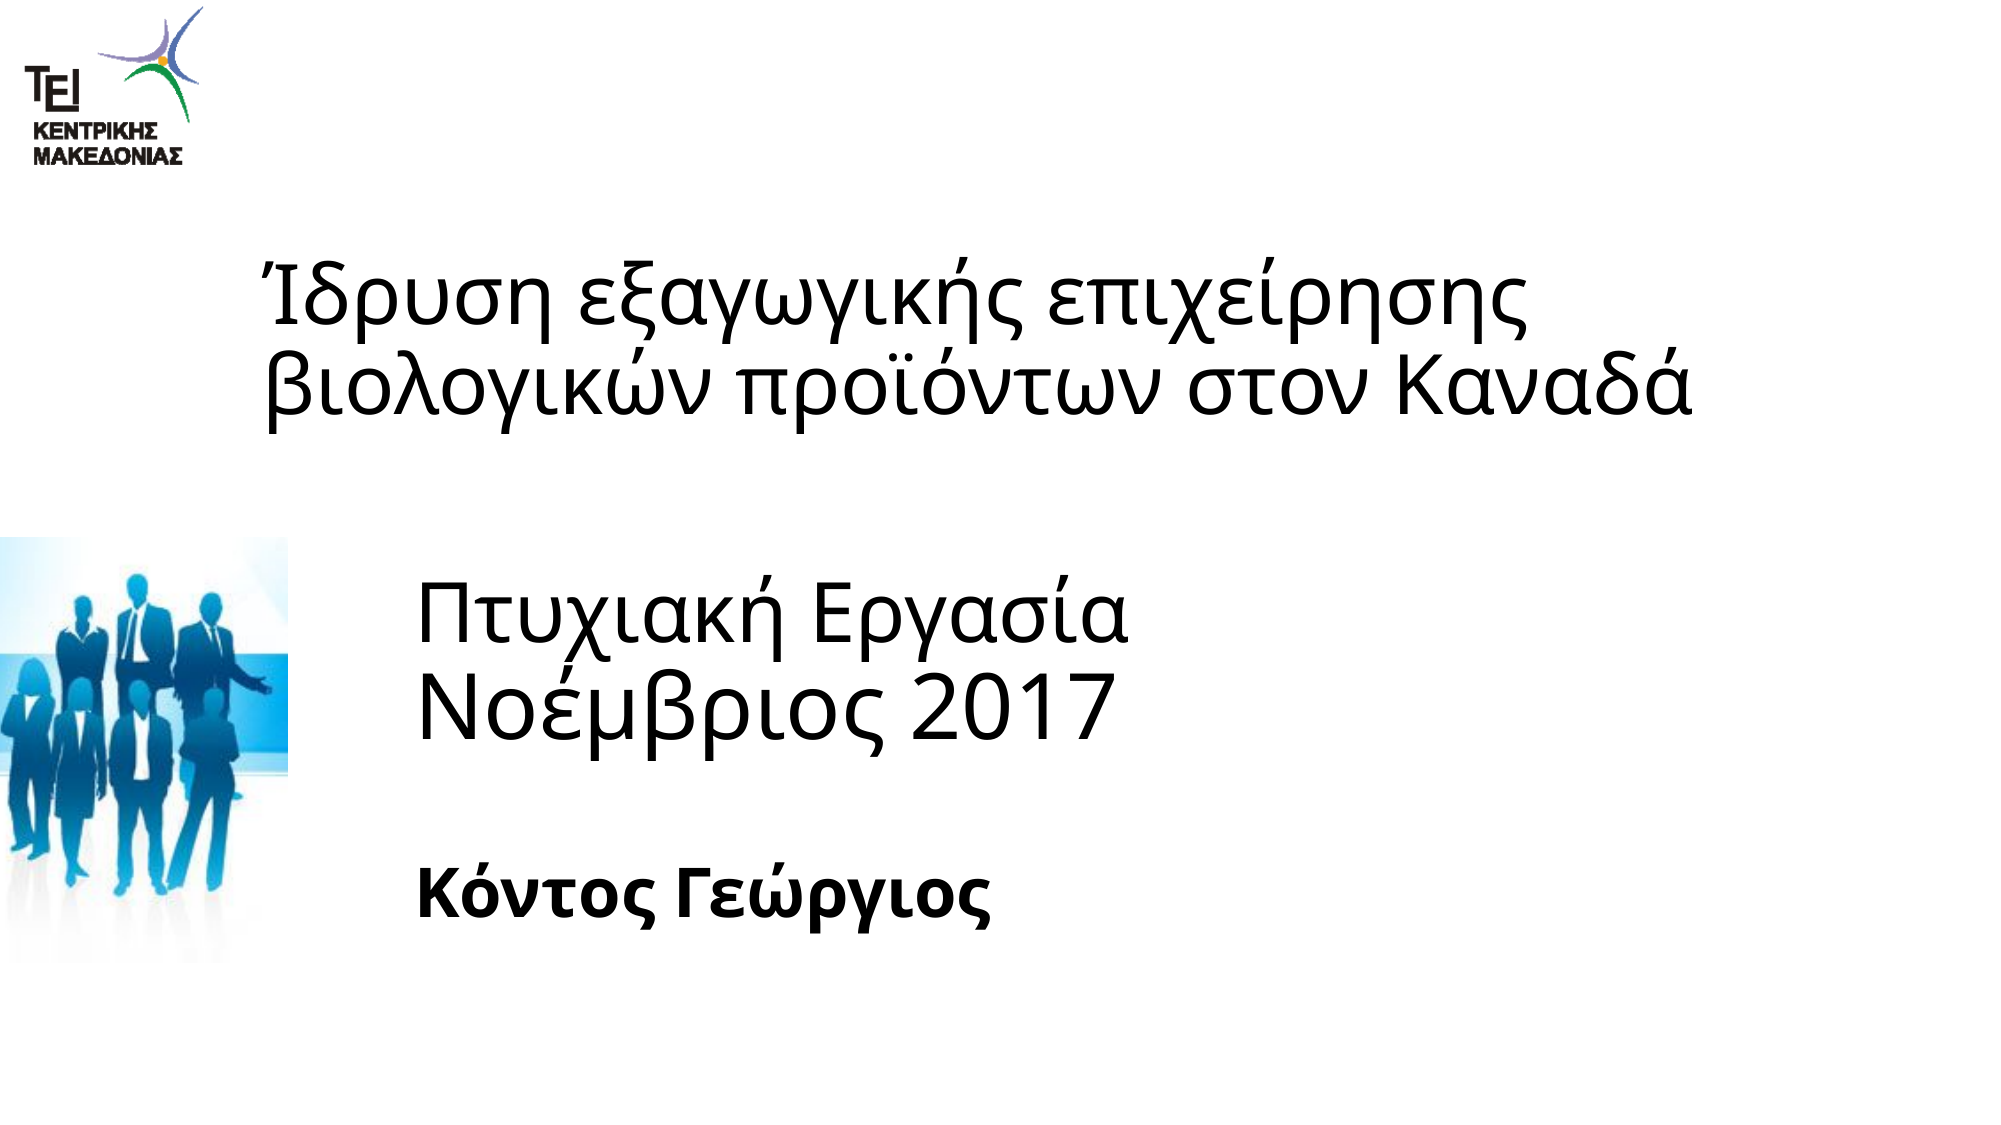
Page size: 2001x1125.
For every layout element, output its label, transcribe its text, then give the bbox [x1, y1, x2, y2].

title Ίδρυση εξαγωγικής επιχείρησης βιολογικών προϊόντων στον Καναδά [248, 245, 1749, 470]
picture [0, 0, 135, 169]
picture [0, 537, 288, 963]
subtitle Πτυχιακή Εργασία Νοέμβριος 2017 Κόντος Γεώργιος Υπεύθυνος Καθηγητής: Καρανάσιος Νικόλαος [399, 563, 1551, 1051]
